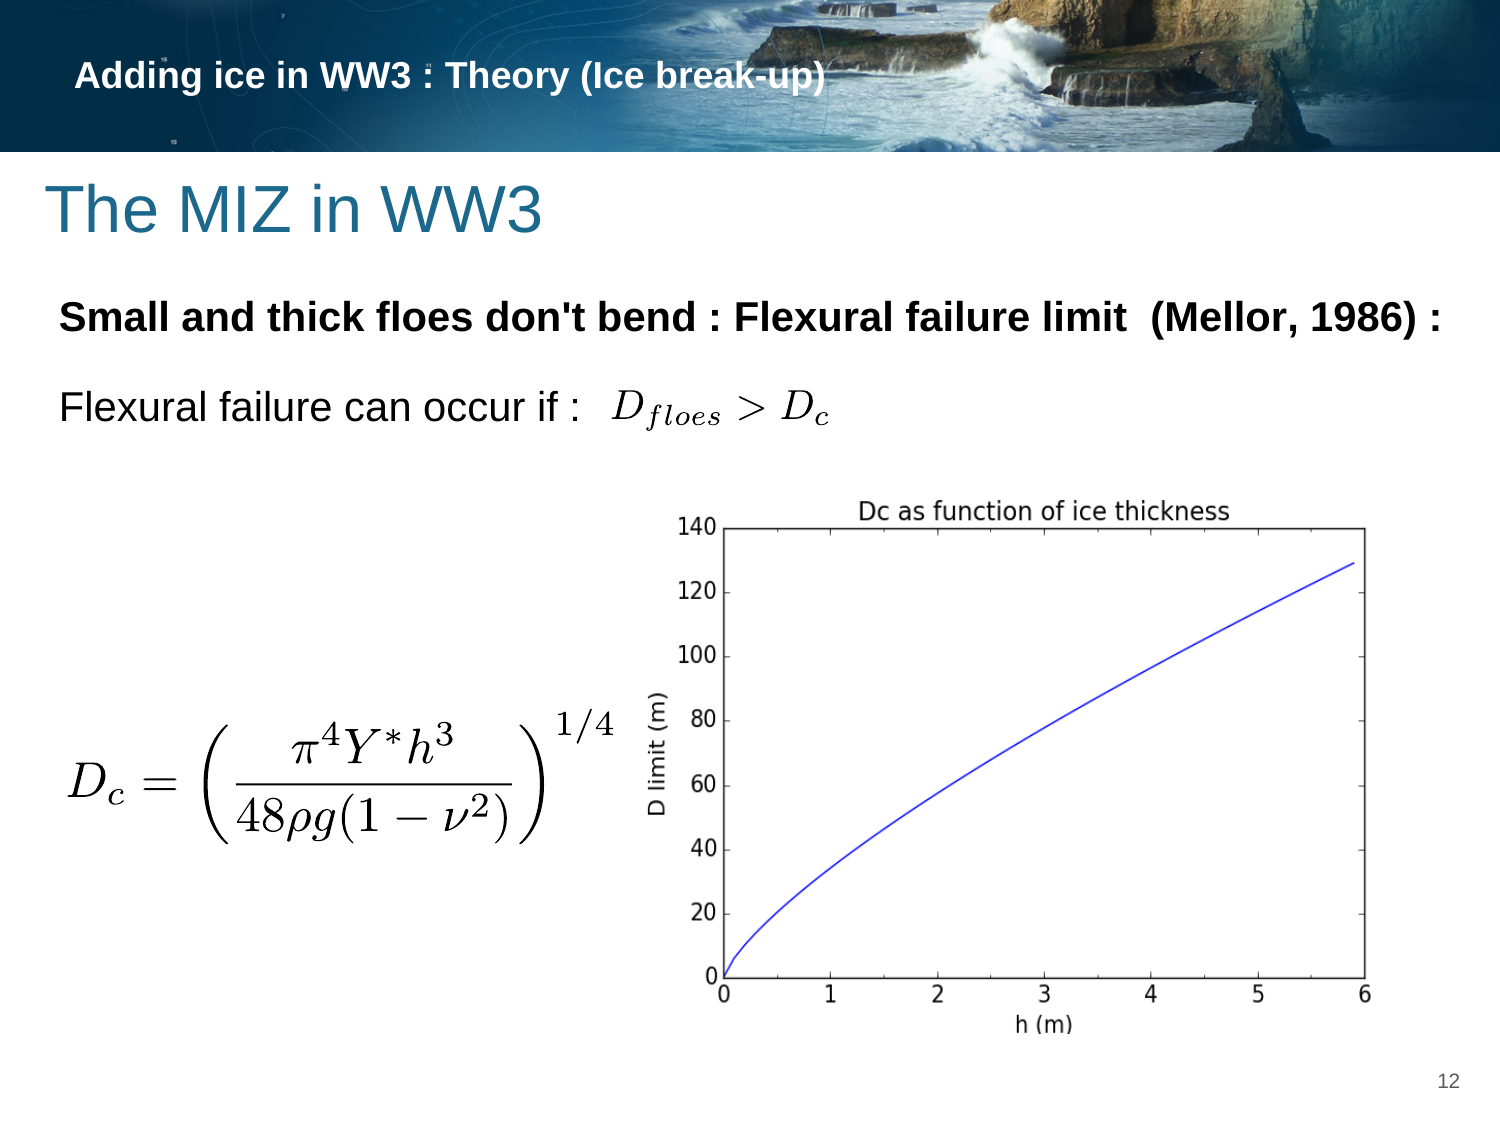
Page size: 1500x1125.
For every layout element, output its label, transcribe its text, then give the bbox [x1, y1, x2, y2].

title The MIZ in WW3 [29, 118, 1214, 294]
text_box Small and thick floes don't bend : Flexural failure limit (Mellor, 1986) : [59, 293, 1500, 341]
title Adding ice in WW3 : Theory (Ice break-up) [59, 29, 857, 119]
text_box Flexural failure can occur if : [59, 383, 776, 431]
text_box [609, 390, 829, 431]
picture [0, 0, 1500, 152]
picture [620, 472, 1447, 1034]
text_box [65, 708, 615, 845]
